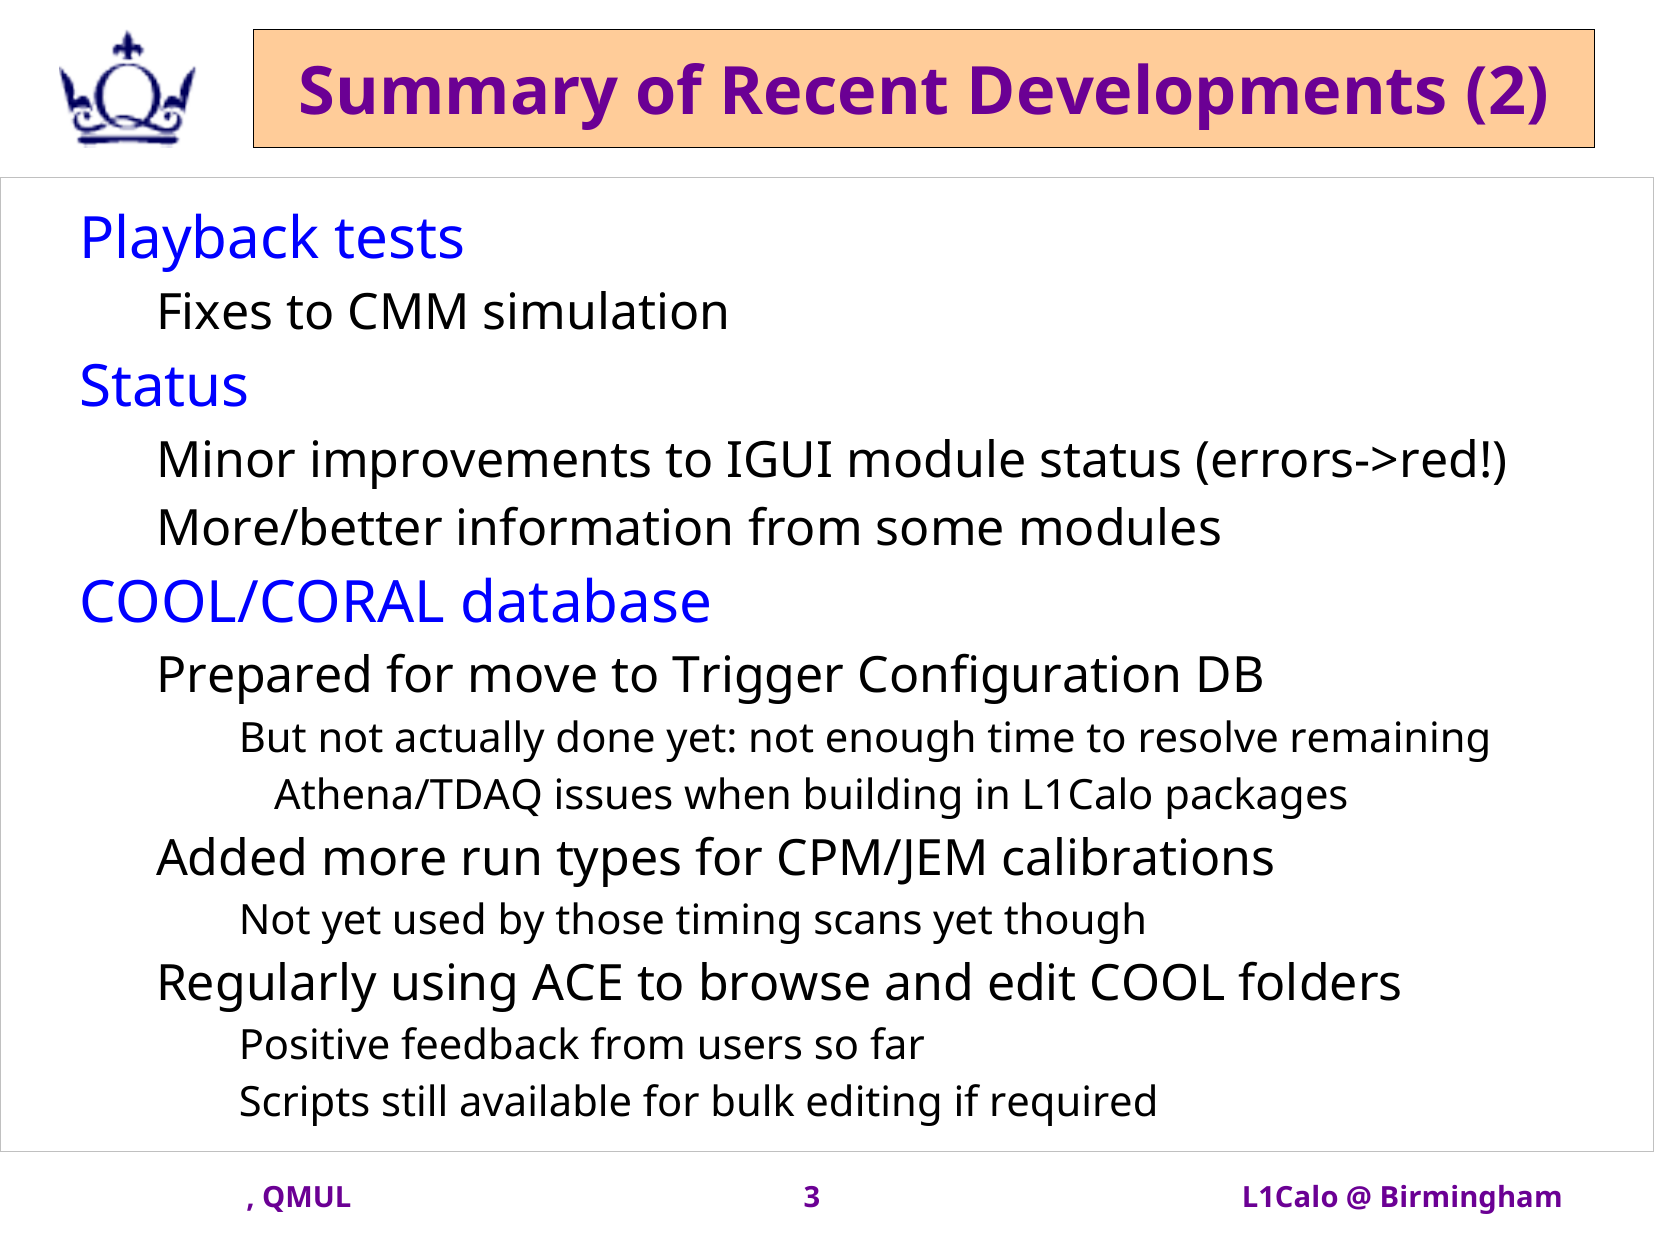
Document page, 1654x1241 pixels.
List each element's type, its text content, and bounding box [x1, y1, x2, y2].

picture [59, 29, 200, 148]
title Summary of Recent Developments (2) [253, 29, 1595, 148]
list Playback tests Fixes to CMM simulation Status Minor improvements to IGUI module status (errors->red!) More/better information from some modules COOL/CORAL database Prepared for move to Trigger Configuration DB But not actually done yet: not enough time to resolve remaining Athena/TDAQ issues when building in L1Calo packages Added more run types for CPM/JEM calibrations Not yet used by those timing scans yet though Regularly using ACE to browse and edit COOL folders Positive feedback from users so far Scripts still available for bulk editing if required [61, 196, 1605, 1149]
